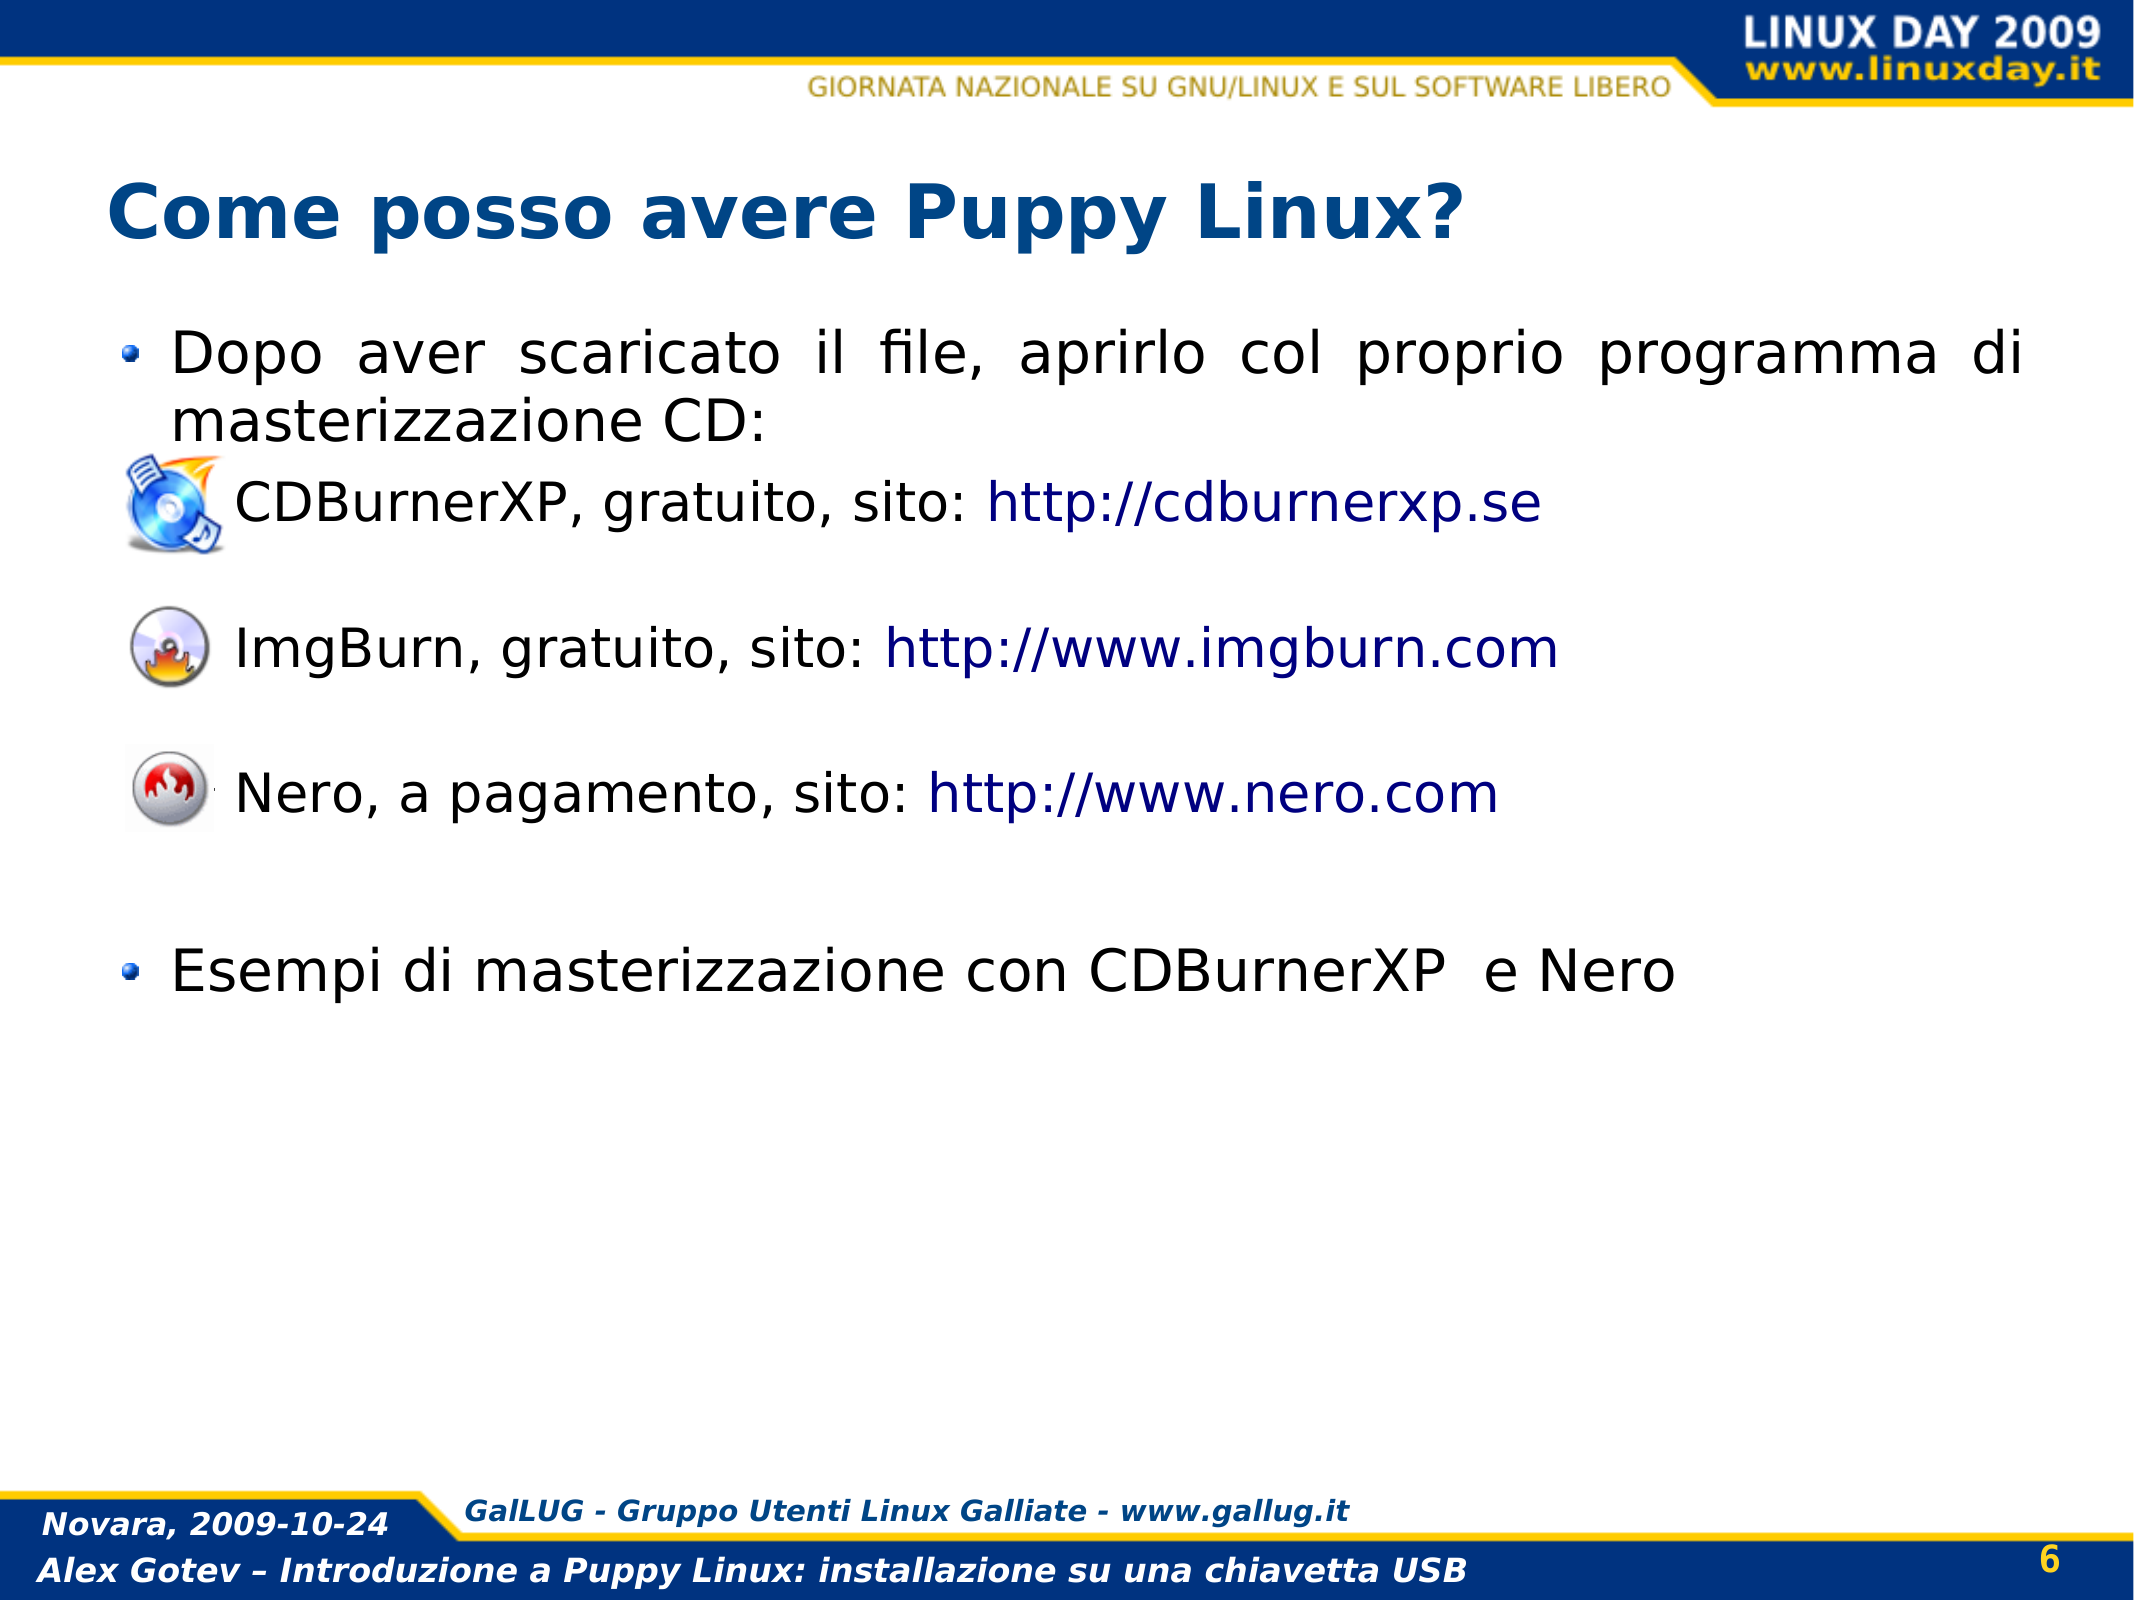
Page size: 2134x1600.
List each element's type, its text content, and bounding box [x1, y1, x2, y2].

title Come posso avere Puppy Linux? [106, 159, 2080, 267]
list Dopo aver scaricato il file, aprirlo col proprio programma di masterizzazione CD: CDBurnerXP, gratuito, sito: http://cdburnerxp.se ImgBurn, gratuito, sito: http://www.imgburn.com Nero, a pagamento, sito: http://www.nero.com Esempi di masterizzazione con CDBurnerXP e Nero [106, 319, 2027, 1441]
picture [0, 0, 2134, 1600]
